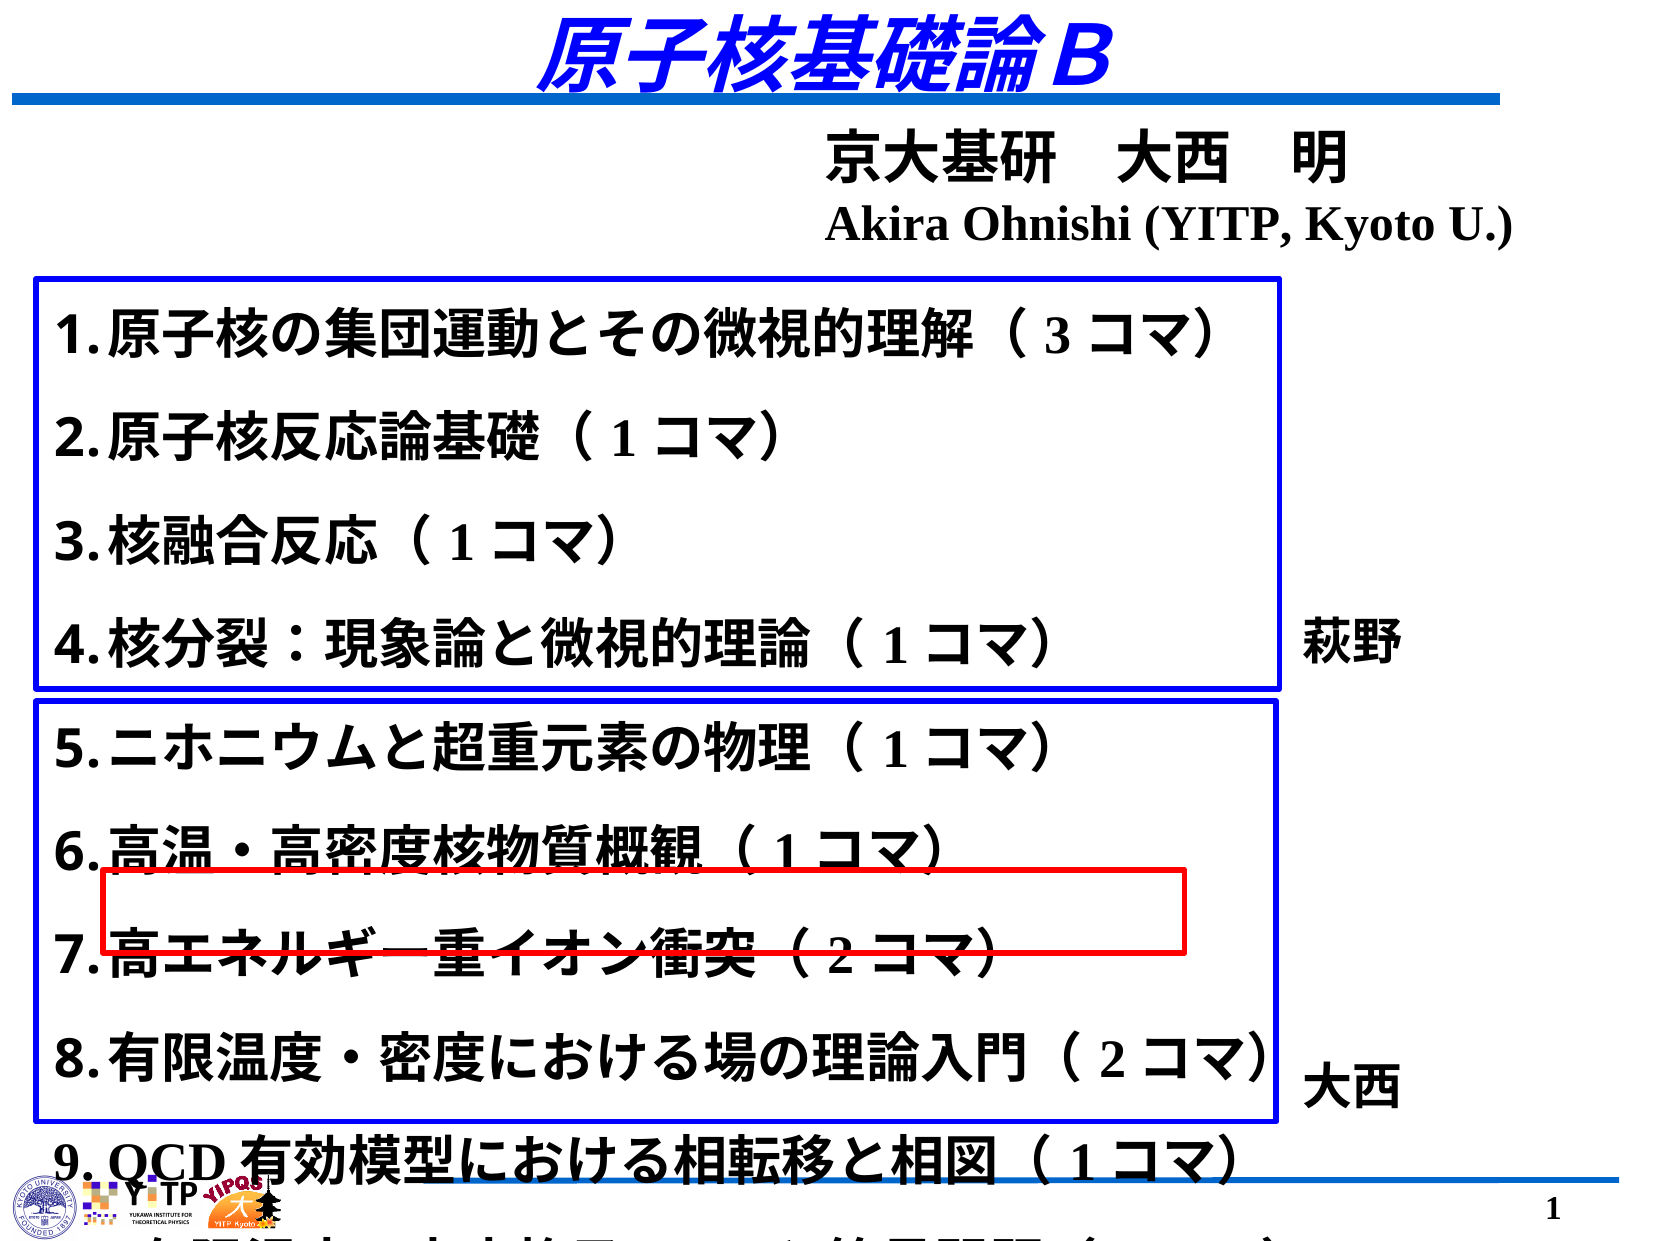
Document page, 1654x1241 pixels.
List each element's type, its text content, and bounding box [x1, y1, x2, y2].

title 原子核基礎論Ｂ [0, 0, 1654, 99]
text_box 京大基研 大西 明 Akira Ohnishi (YITP, Kyoto U.) [824, 111, 1628, 255]
text_box 大西 [1302, 1046, 1431, 1122]
text_box 萩野 [1302, 601, 1429, 677]
list 原子核の集団運動とその微視的理解（3コマ） 原子核反応論基礎（1コマ） 核融合反応（1コマ） 核分裂：現象論と微視的理論（1コマ） ニホニウムと超重元素の物理（1コマ） 高温・高密度核物質概観（1コマ） 高エネルギー重イオン衝突（2コマ） 有限温度・密度における場の理論入門（2コマ） QCD有効模型における相転移と相図（1コマ） 有限温度・密度格子QCDと符号問題（1コマ） [39, 704, 1273, 1119]
list 原子核の集団運動とその微視的理解（3コマ） 原子核反応論基礎（1コマ） 核融合反応（1コマ） 核分裂：現象論と微視的理論（1コマ） ニホニウムと超重元素の物理（1コマ） 高温・高密度核物質概観（1コマ） 高エネルギー重イオン衝突（2コマ） 有限温度・密度における場の理論入門（2コマ） QCD有効模型における相転移と相図（1コマ） 有限温度・密度格子QCDと符号問題（1コマ） [36, 290, 1636, 1214]
picture [11, 1174, 281, 1241]
list 原子核の集団運動とその微視的理解（3コマ） 原子核反応論基礎（1コマ） 核融合反応（1コマ） 核分裂：現象論と微視的理論（1コマ） ニホニウムと超重元素の物理（1コマ） 高温・高密度核物質概観（1コマ） 高エネルギー重イオン衝突（2コマ） 有限温度・密度における場の理論入門（2コマ） QCD有効模型における相転移と相図（1コマ） 有限温度・密度格子QCDと符号問題（1コマ） [39, 290, 1277, 686]
